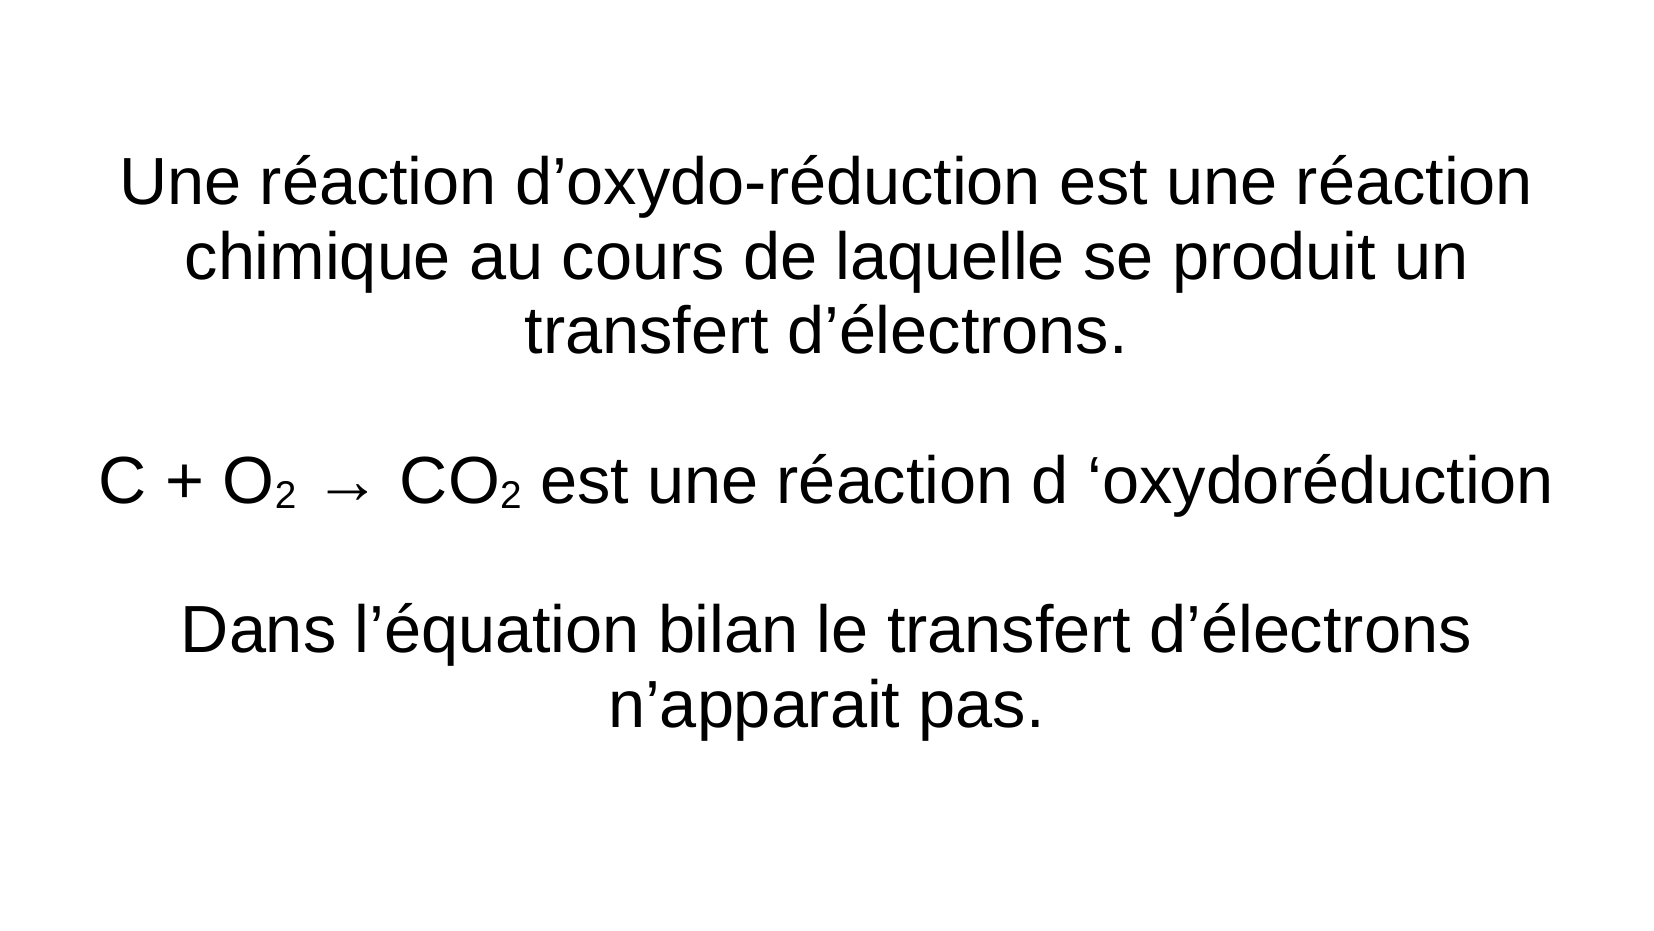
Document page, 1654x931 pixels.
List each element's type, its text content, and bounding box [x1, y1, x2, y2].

subtitle Une réaction d’oxydo-réduction est une réaction chimique au cours de laquelle se produit un transfert d’électrons. C + O2 → CO2 est une réaction d ‘oxydoréduction Dans l’équation bilan le transfert d’électrons n’apparait pas. [82, 29, 1571, 857]
